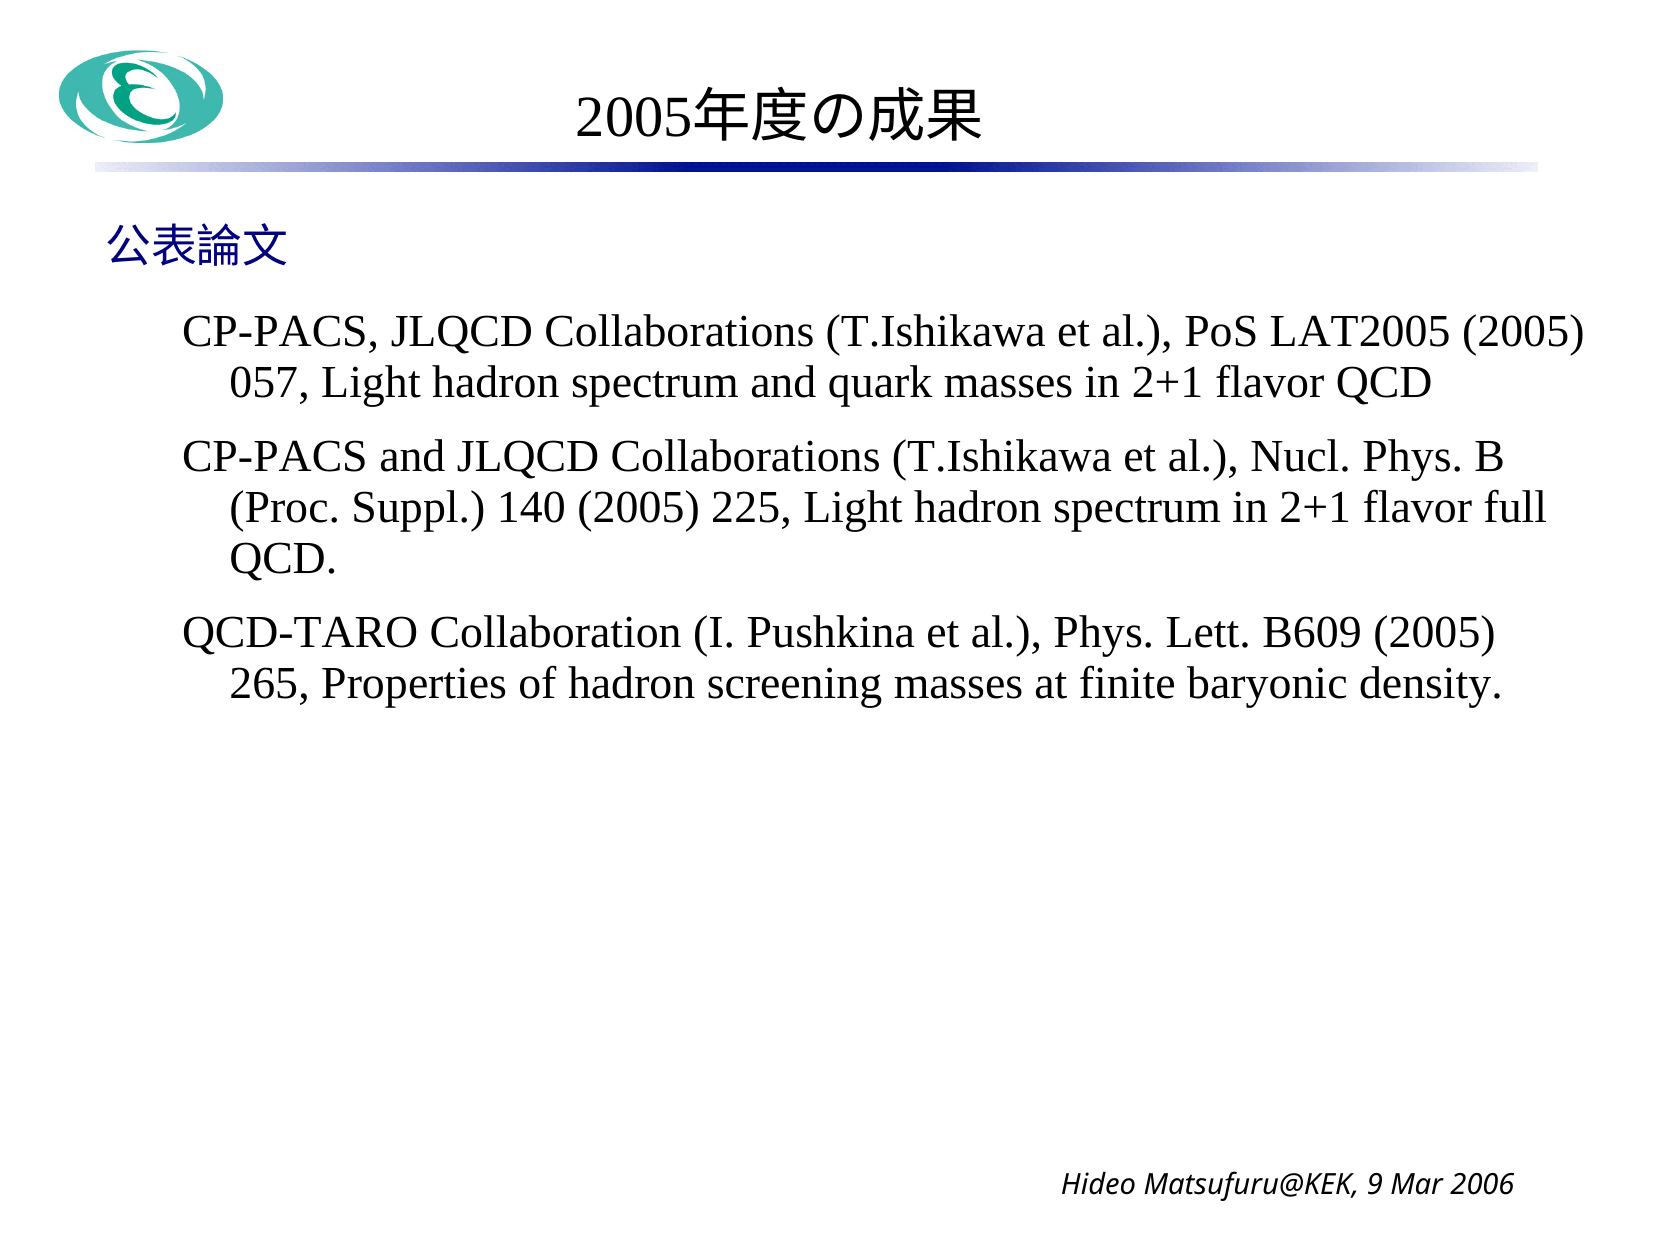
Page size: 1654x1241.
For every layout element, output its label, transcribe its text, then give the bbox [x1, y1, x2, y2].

picture [95, 162, 1538, 172]
title 2005年度の成果 [150, 61, 1410, 168]
list 公表論文 CP-PACS, JLQCD Collaborations (T.Ishikawa et al.), PoS LAT2005 (2005) 057, Light hadron spectrum and quark masses in 2+1 flavor QCD CP-PACS and JLQCD Collaborations (T.Ishikawa et al.), Nucl. Phys. B (Proc. Suppl.) 140 (2005) 225, Light hadron spectrum in 2+1 flavor full QCD. QCD-TARO Collaboration (I. Pushkina et al.), Phys. Lett. B609 (2005) 265, Properties of hadron screening masses at finite baryonic density. [87, 213, 1588, 1125]
picture [52, 41, 230, 152]
